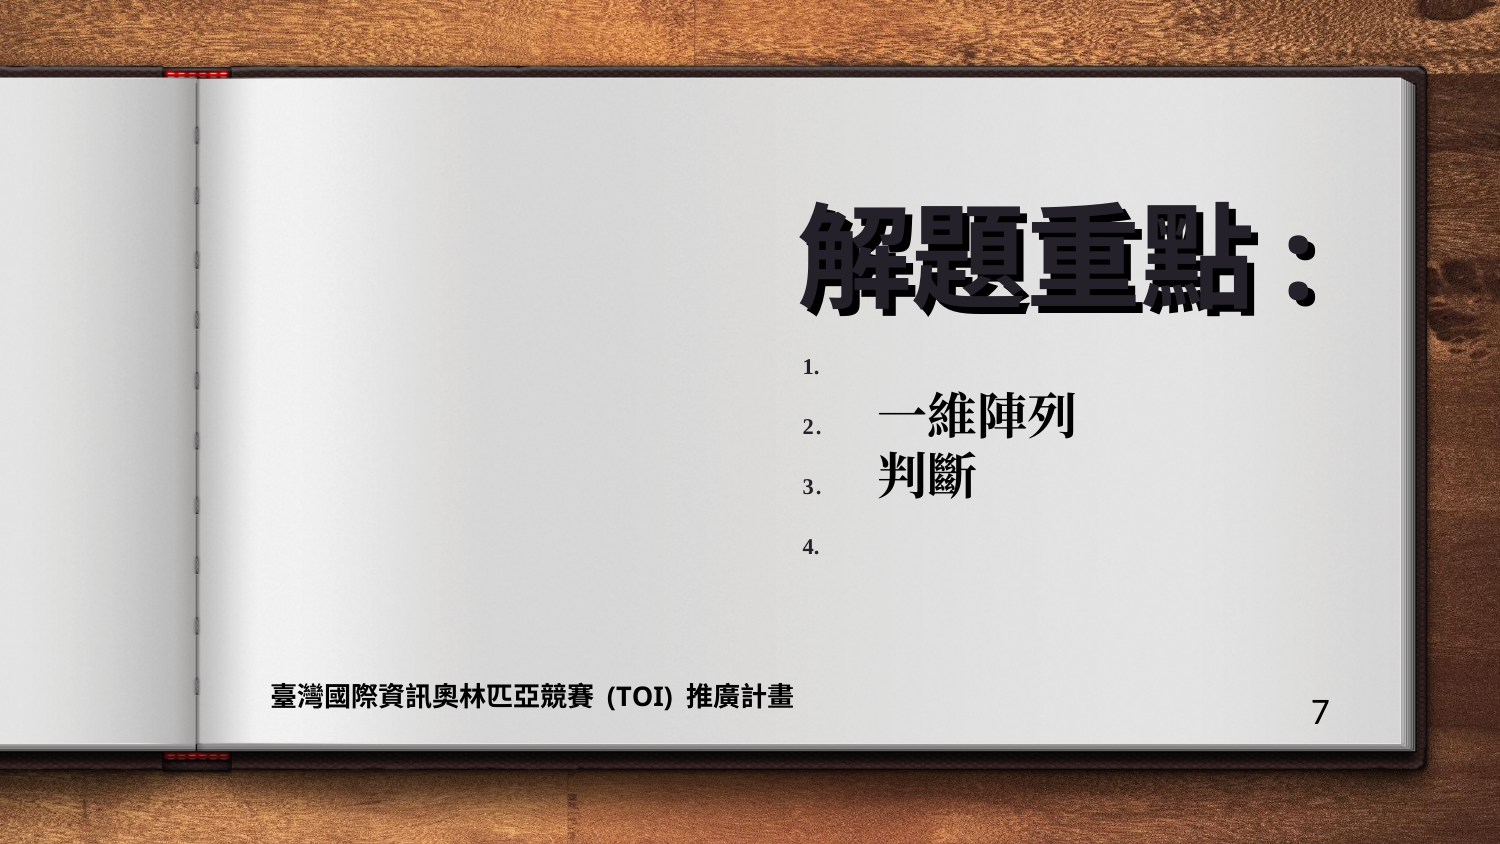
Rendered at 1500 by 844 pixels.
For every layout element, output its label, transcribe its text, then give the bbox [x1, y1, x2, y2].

title 解題重點: [782, 146, 1313, 338]
subtitle 一維陣列 判斷 [787, 309, 1341, 584]
text_box 7 [1295, 672, 1386, 737]
